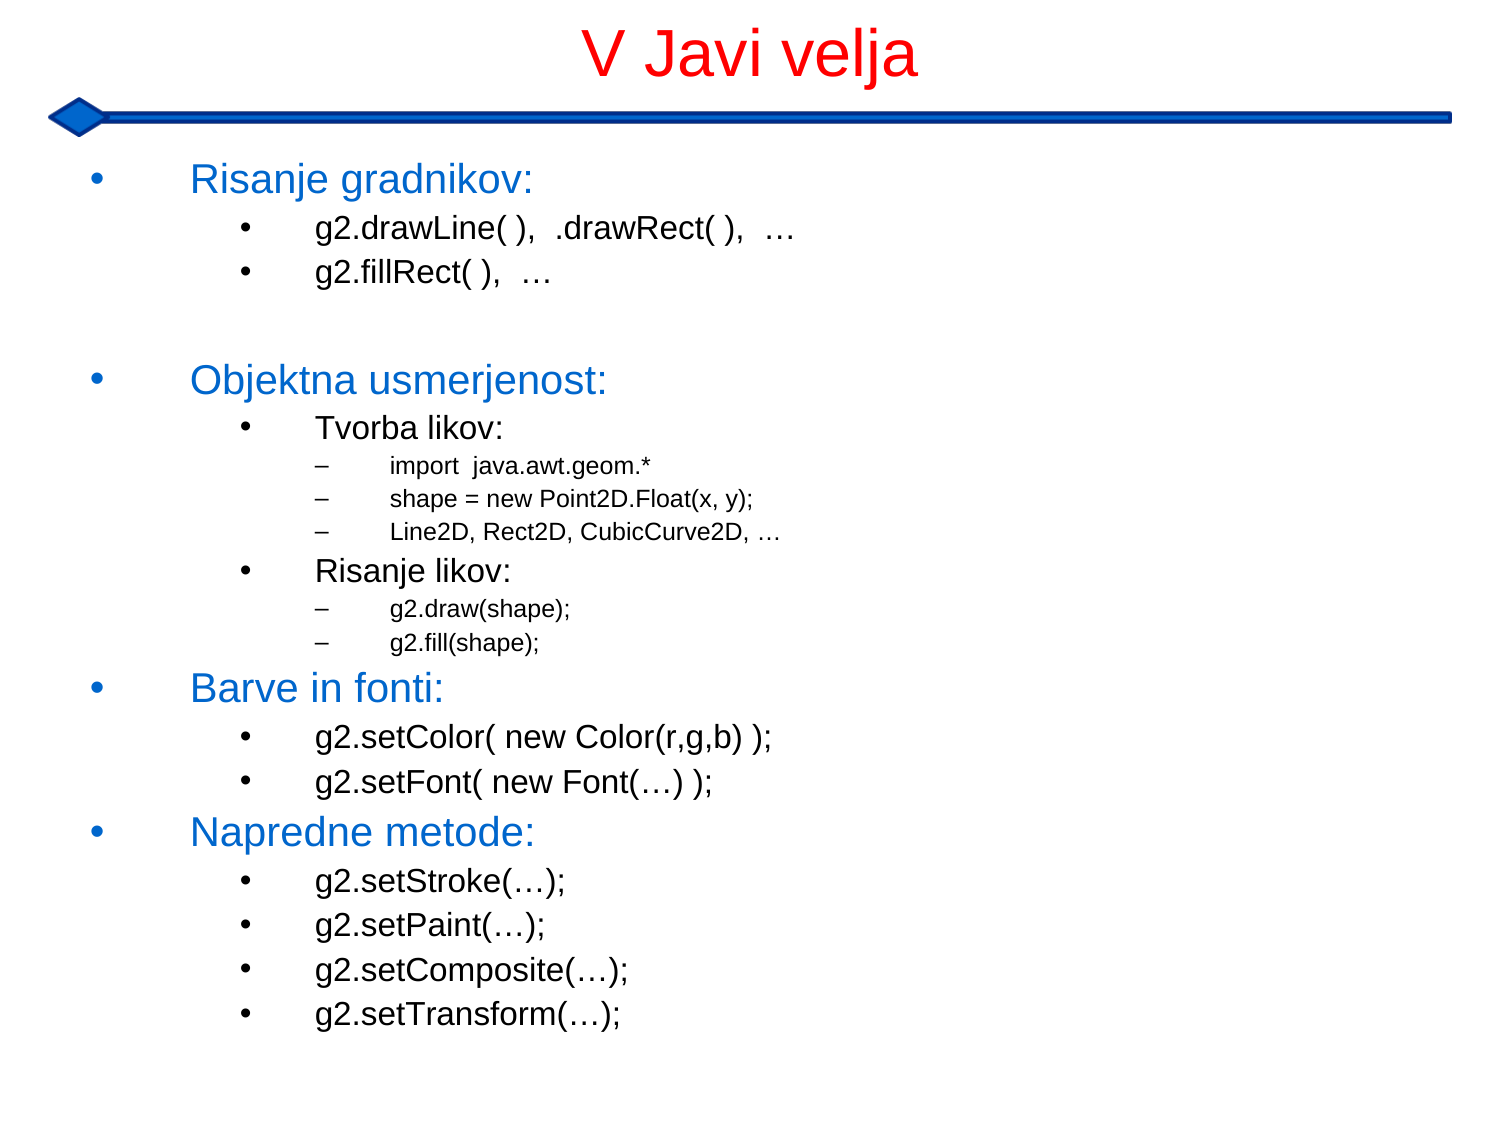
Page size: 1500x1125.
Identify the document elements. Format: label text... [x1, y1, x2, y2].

text_box Risanje gradnikov: g2.drawLine( ), .drawRect( ), … g2.fillRect( ), … Objektna usmerjenost: Tvorba likov: import java.awt.geom.* shape = new Point2D.Float(x, y); Line2D, Rect2D, CubicCurve2D, … Risanje likov: g2.draw(shape); g2.fill(shape); Barve in fonti: g2.setColor( new Color(r,g,b) ); g2.setFont( new Font(…) ); Napredne metode: g2.setStroke(…); g2.setPaint(…); g2.setComposite(…); g2.setTransform(…); [75, 149, 1500, 1051]
title V Javi velja [12, 0, 1488, 100]
picture [48, 100, 1452, 137]
